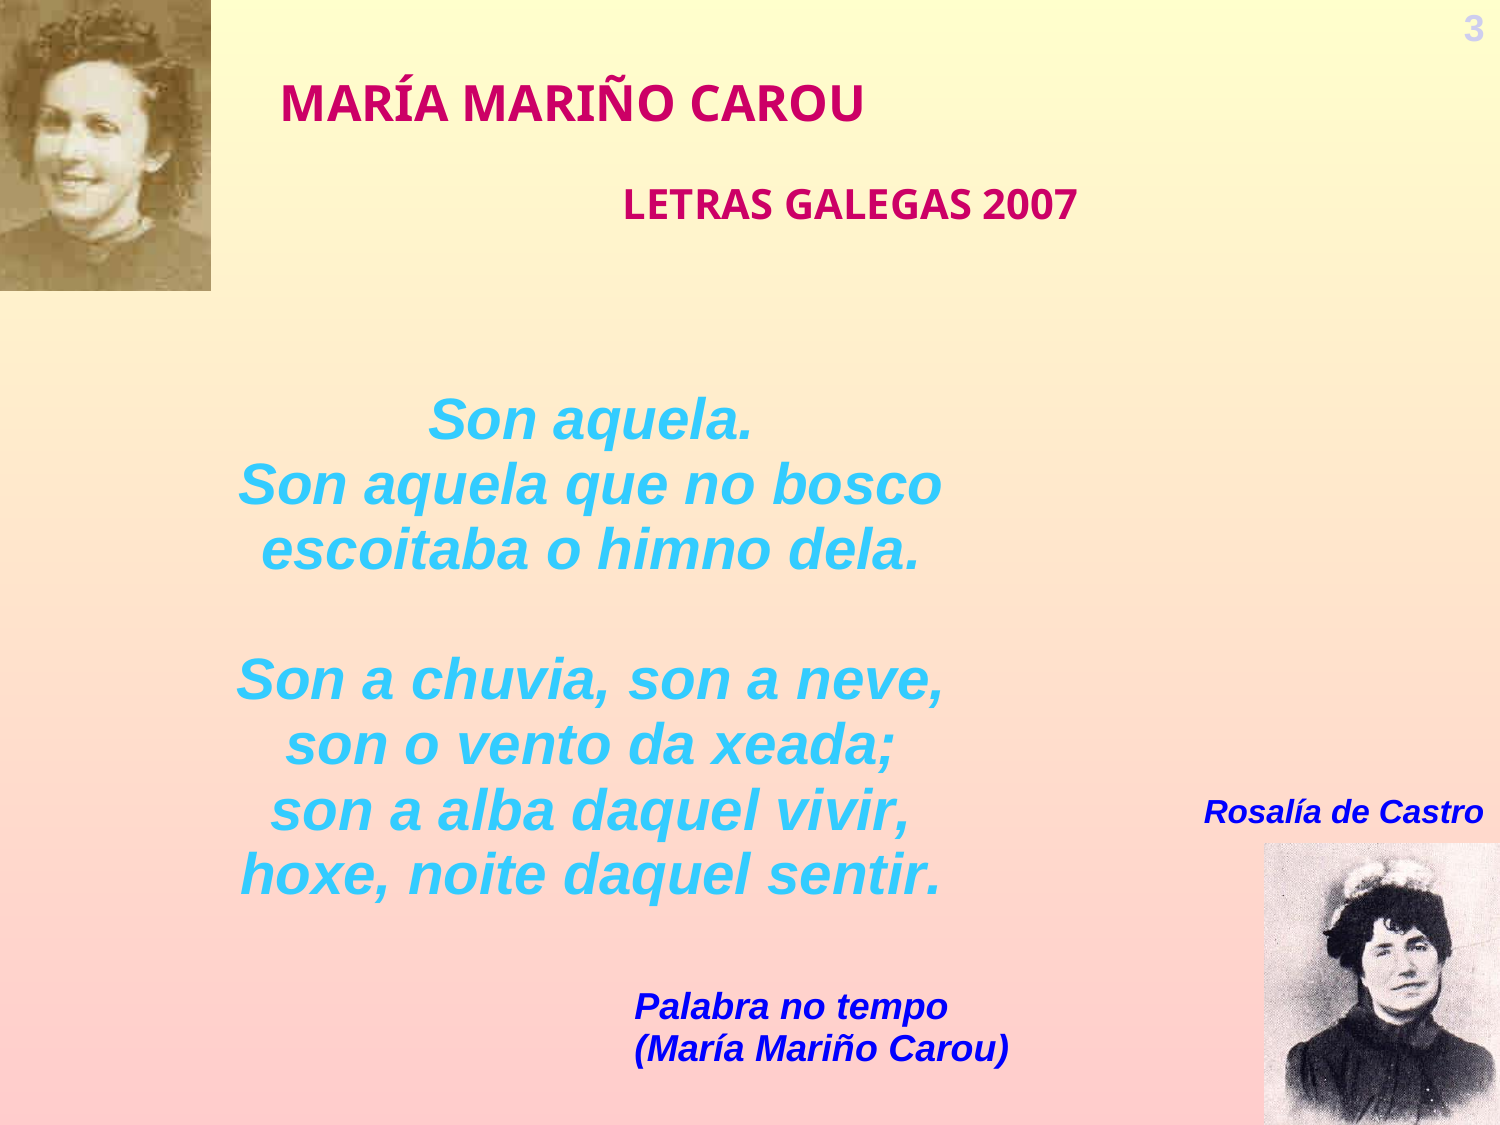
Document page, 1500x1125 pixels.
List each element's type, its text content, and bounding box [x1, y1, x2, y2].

text_box Rosalía de Castro [1188, 785, 1500, 839]
text_box LETRAS GALEGAS 2007 [608, 166, 1247, 240]
text_box Palabra no tempo (María Mariño Carou) [619, 977, 1025, 1078]
picture [1264, 843, 1500, 1125]
picture [0, 0, 211, 291]
text_box MARÍA MARIÑO CAROU [265, 60, 975, 145]
text_box 3 [1449, 0, 1500, 58]
text_box Son aquela. Son aquela que no bosco escoitaba o himno dela. Son a chuvia, son a neve, son o vento da xeada; son a alba daquel vivir, hoxe, noite daquel sentir. [221, 379, 962, 916]
